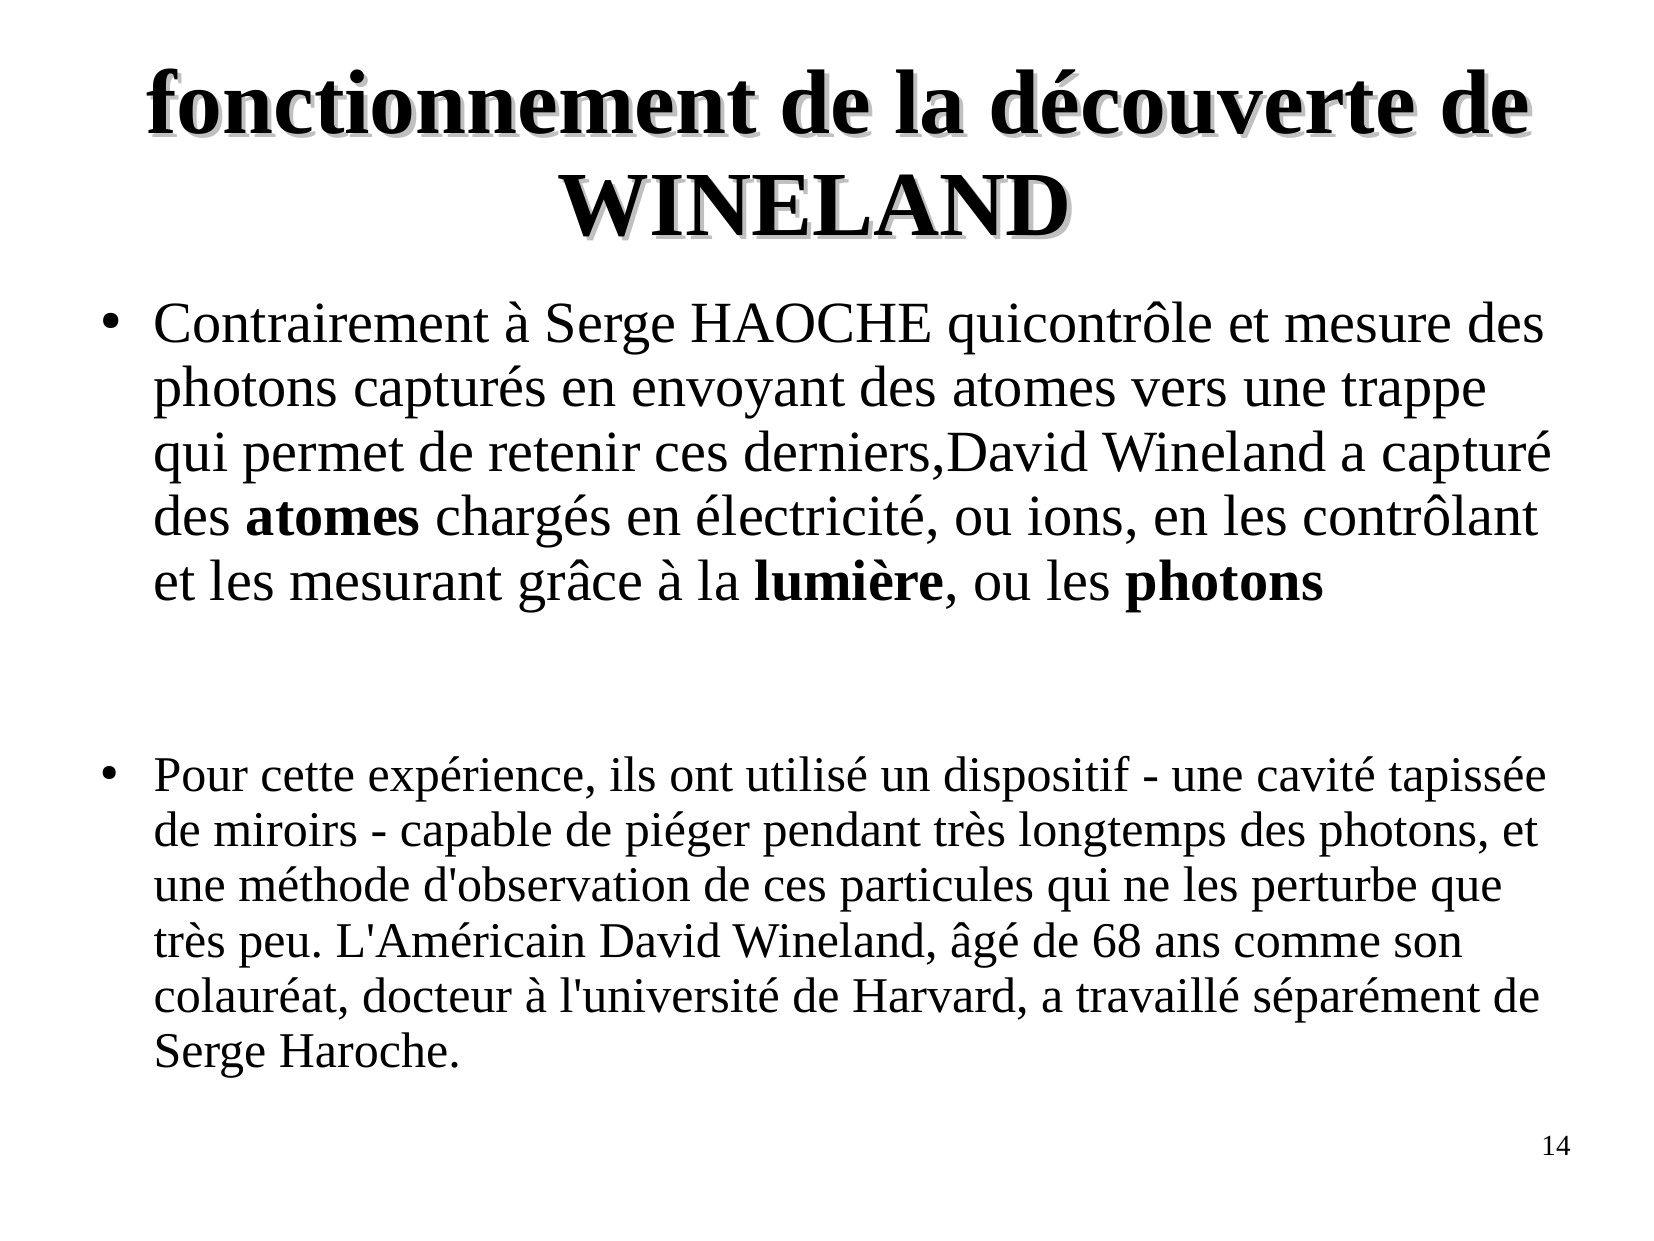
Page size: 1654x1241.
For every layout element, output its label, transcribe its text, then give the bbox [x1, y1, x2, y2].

list Contrairement à Serge HAOCHE quicontrôle et mesure des photons capturés en envoyant des atomes vers une trappe qui permet de retenir ces derniers,David Wineland a capturé des atomes chargés en électricité, ou ions, en les contrôlant et les mesurant grâce à la lumière, ou les photons Pour cette expérience, ils ont utilisé un dispositif - une cavité tapissée de miroirs - capable de piéger pendant très longtemps des photons, et une méthode d'observation de ces particules qui ne les perturbe que très peu. L'Américain David Wineland, âgé de 68 ans comme son colauréat, docteur à l'université de Harvard, a travaillé séparément de Serge Haroche. [82, 290, 1571, 1109]
title fonctionnement de la découverte de WINELAND [82, 49, 1571, 257]
